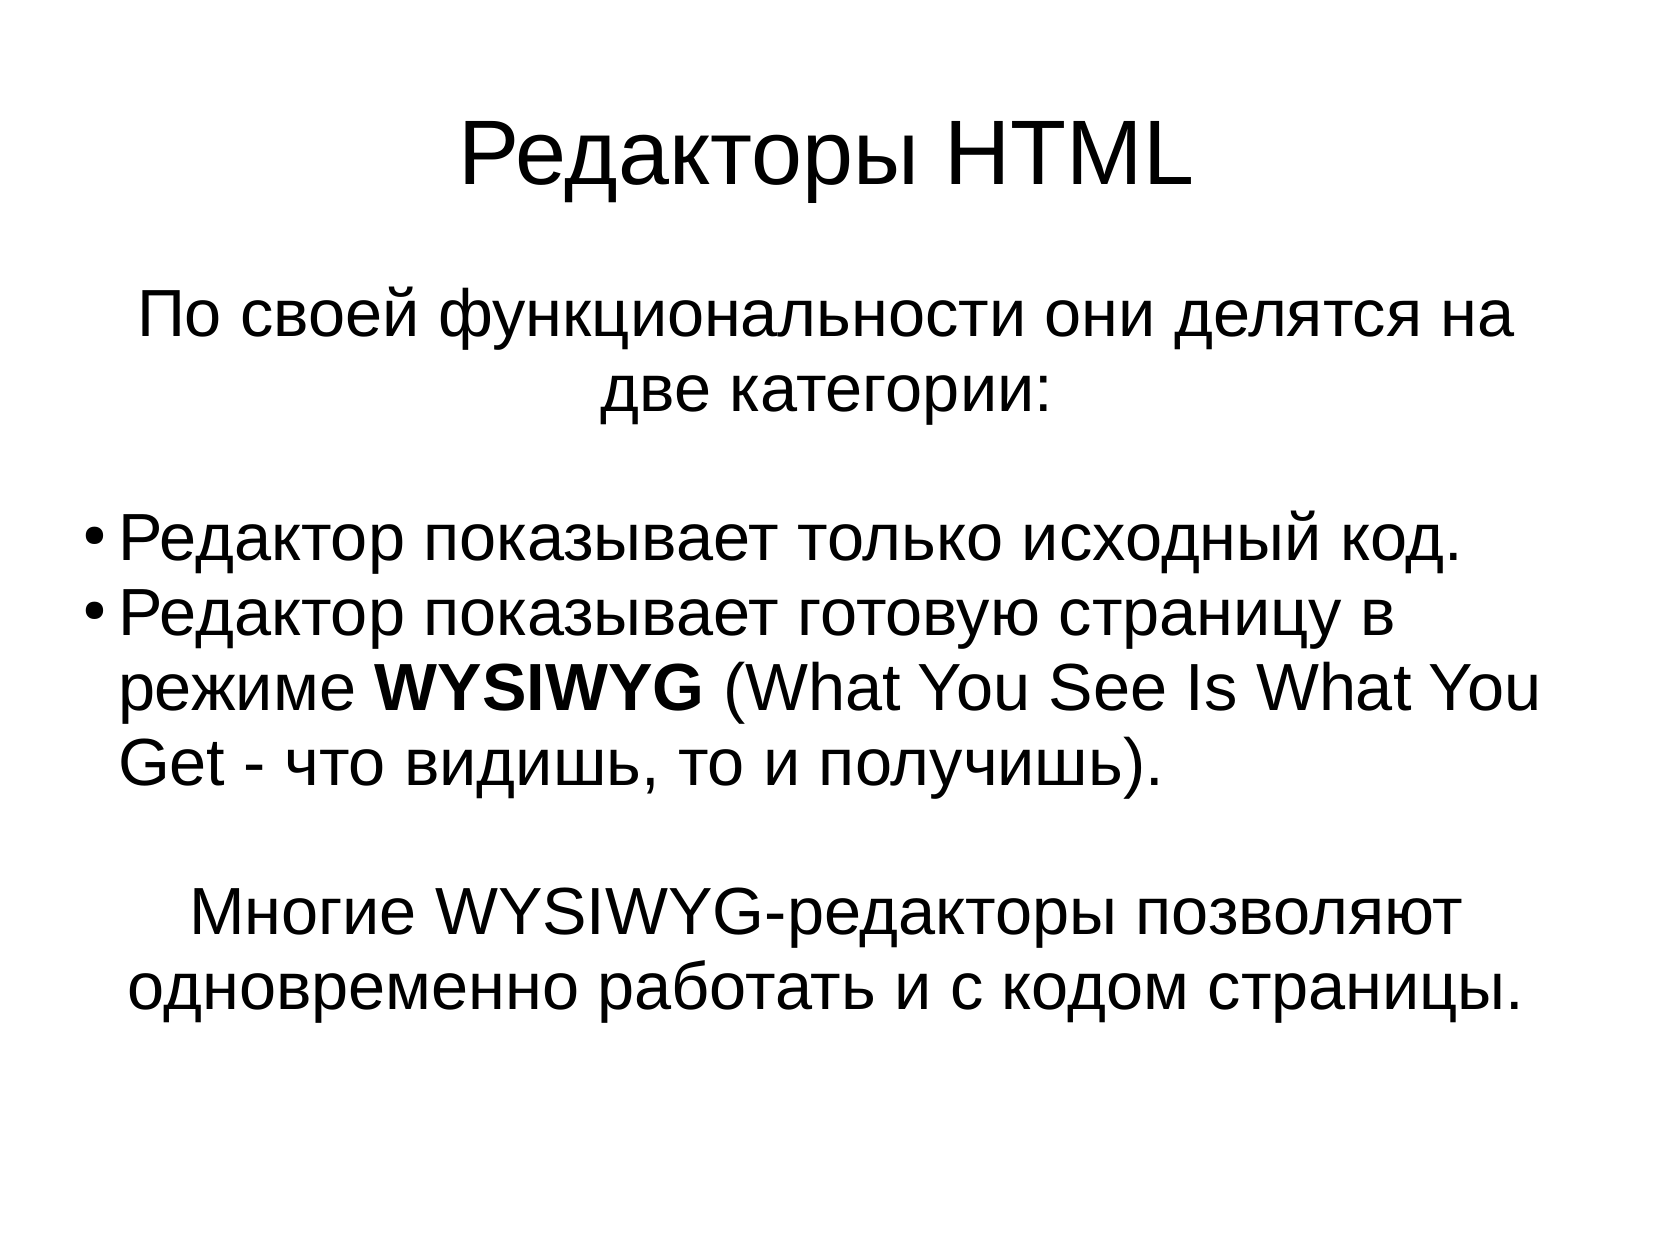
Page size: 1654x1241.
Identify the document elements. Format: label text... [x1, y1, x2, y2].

title Редакторы HTML [82, 49, 1571, 257]
subtitle По своей функциональности они делятся на две категории: Редактор показывает только исходный код. Редактор показывает готовую страницу в режиме WYSIWYG (What You See Is What You Get - что видишь, то и получишь). Многие WYSIWYG-редакторы позволяют одновременно работать и с кодом страницы. [82, 276, 1571, 1024]
